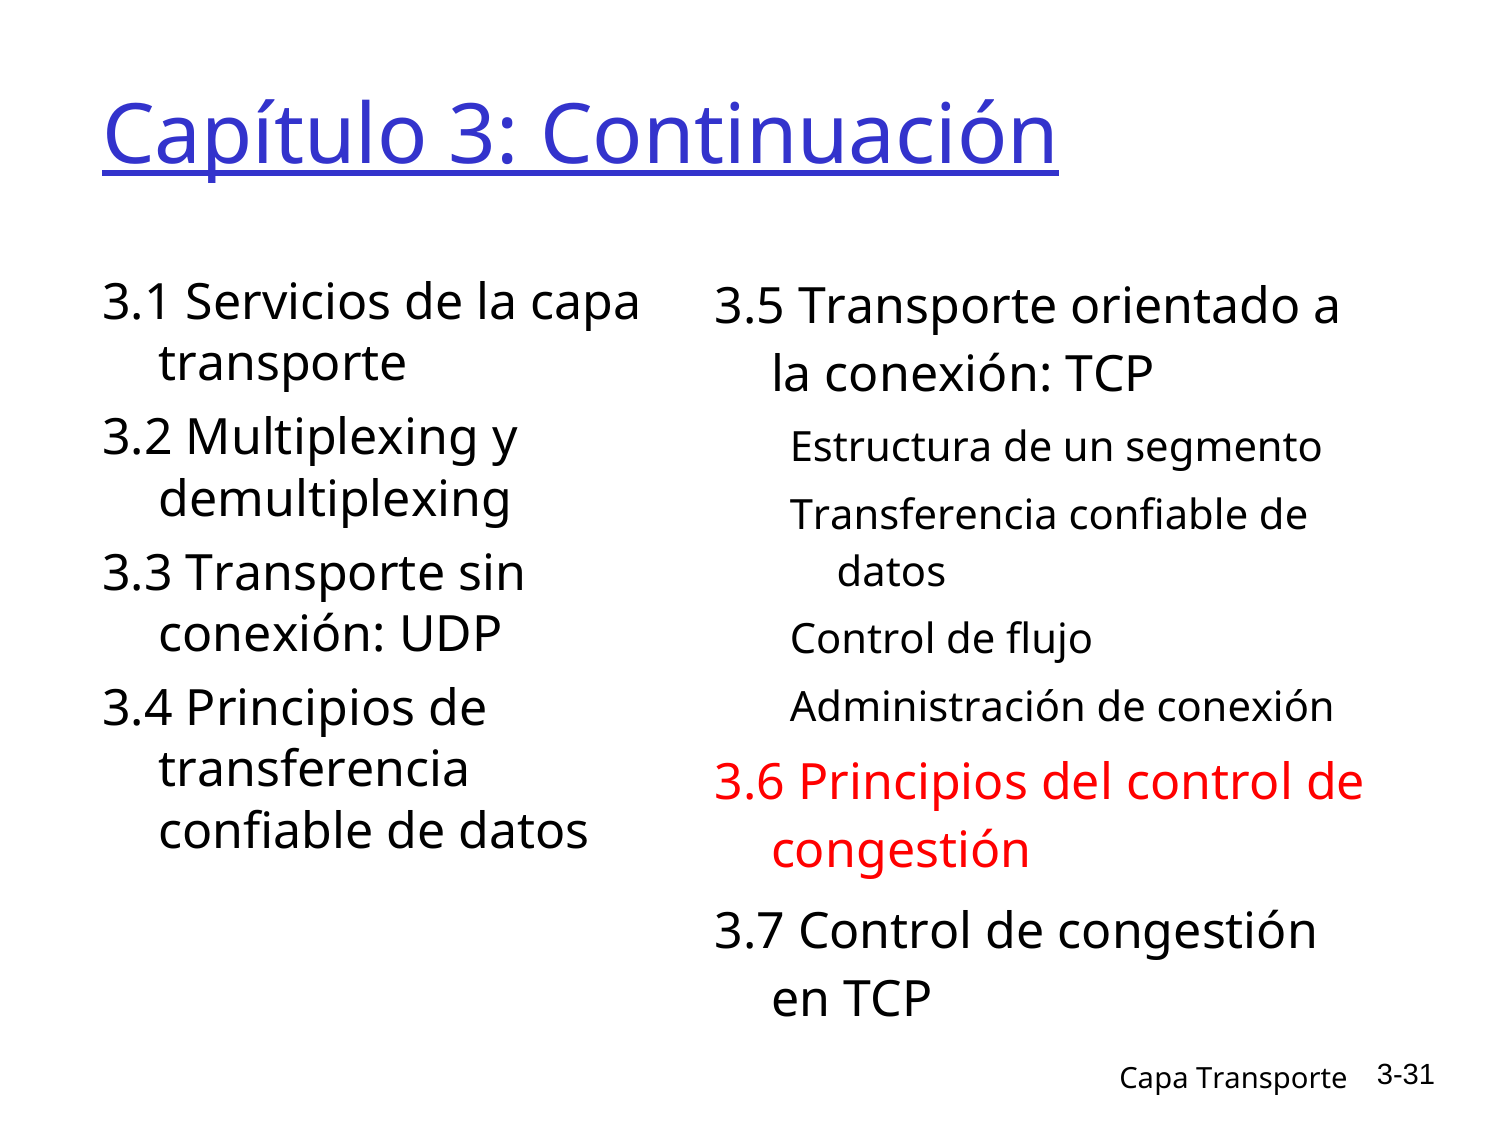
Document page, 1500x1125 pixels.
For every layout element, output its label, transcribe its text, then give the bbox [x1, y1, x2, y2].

title Capítulo 3: Continuación [87, 37, 1363, 225]
list 3.1 Servicios de la capa transporte 3.2 Multiplexing y demultiplexing 3.3 Transporte sin conexión: UDP 3.4 Principios de transferencia confiable de datos [87, 262, 699, 1026]
list 3.5 Transporte orientado a la conexión: TCP Estructura de un segmento Transferencia confiable de datos Control de flujo Administración de conexión 3.6 Principios del control de congestión 3.7 Control de congestión en TCP [699, 262, 1403, 1053]
